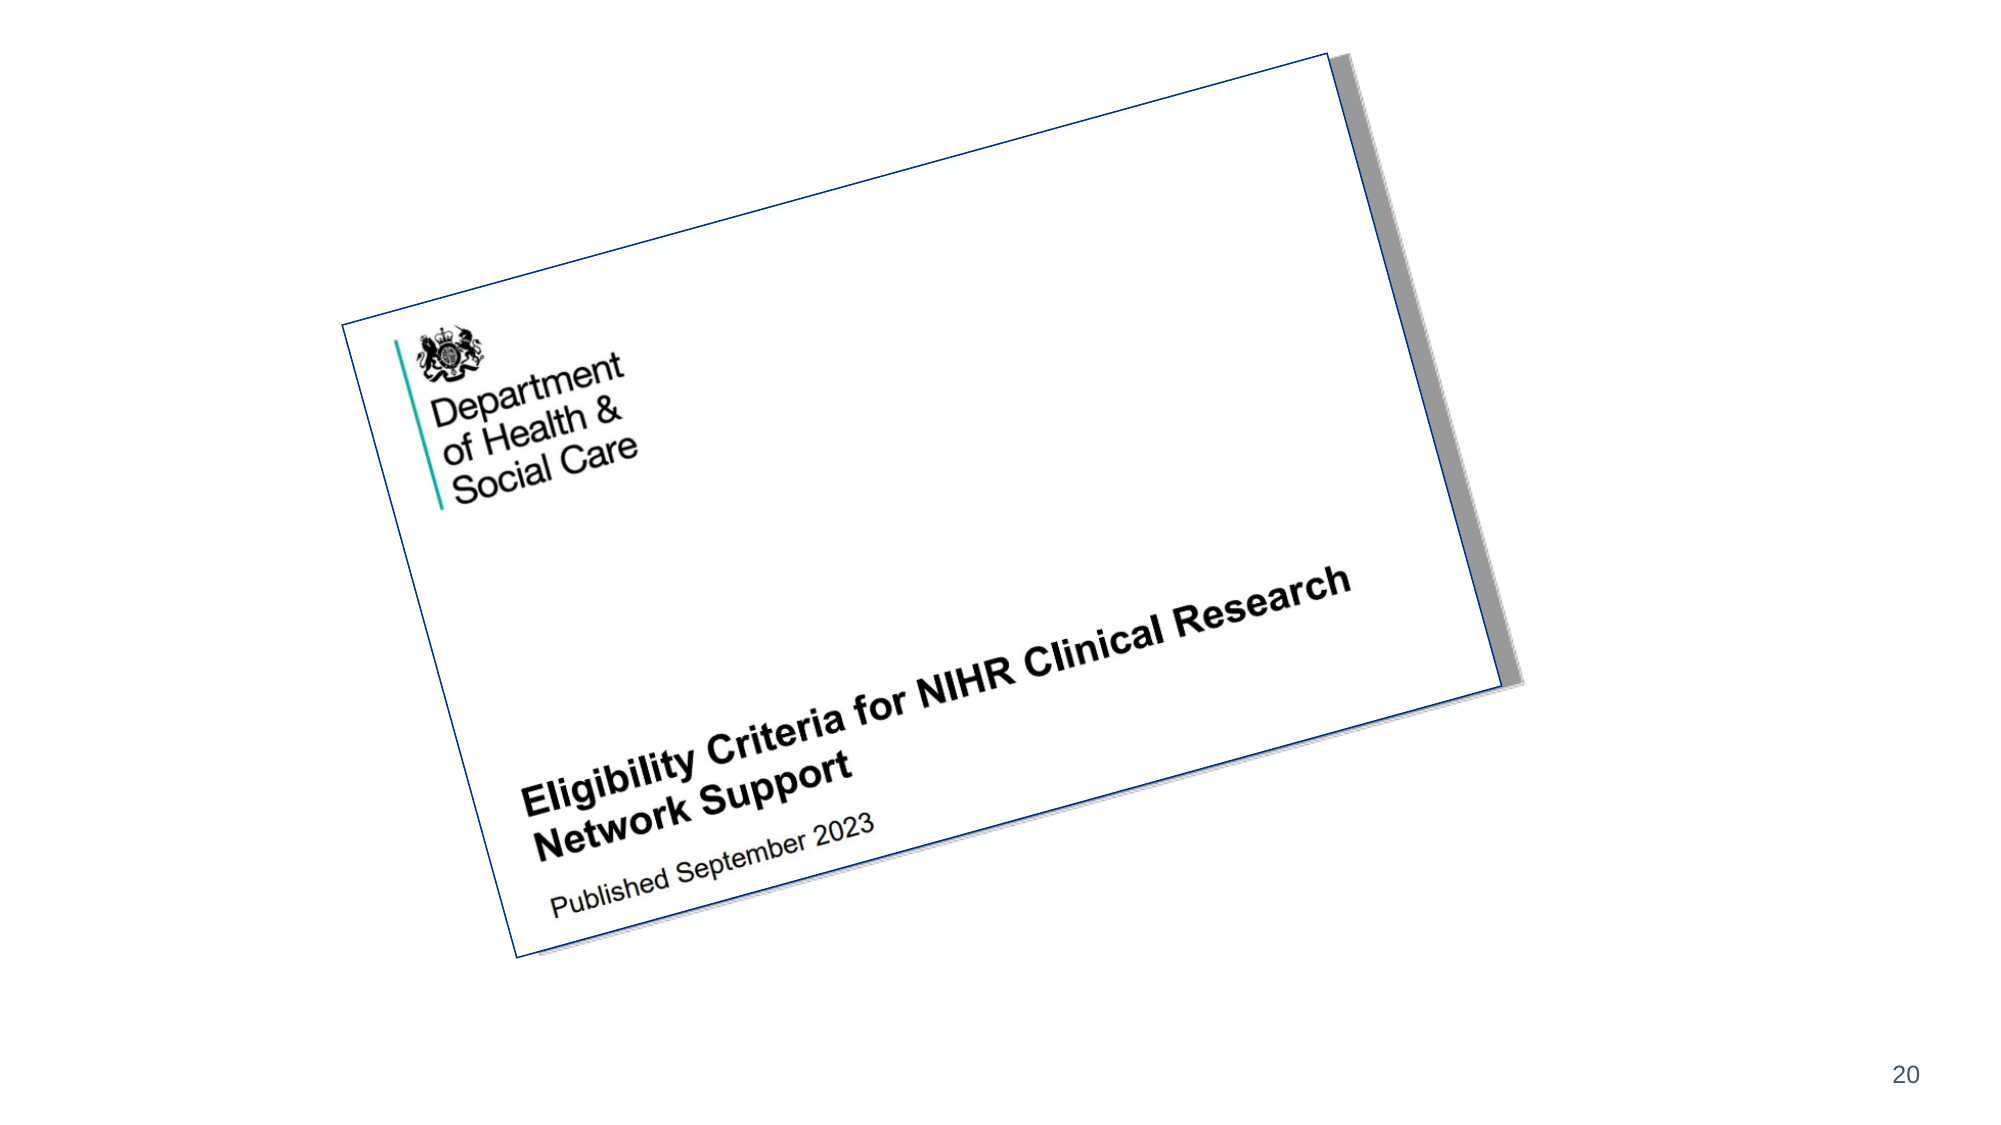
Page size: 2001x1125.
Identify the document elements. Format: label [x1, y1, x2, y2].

picture [343, 54, 1501, 957]
